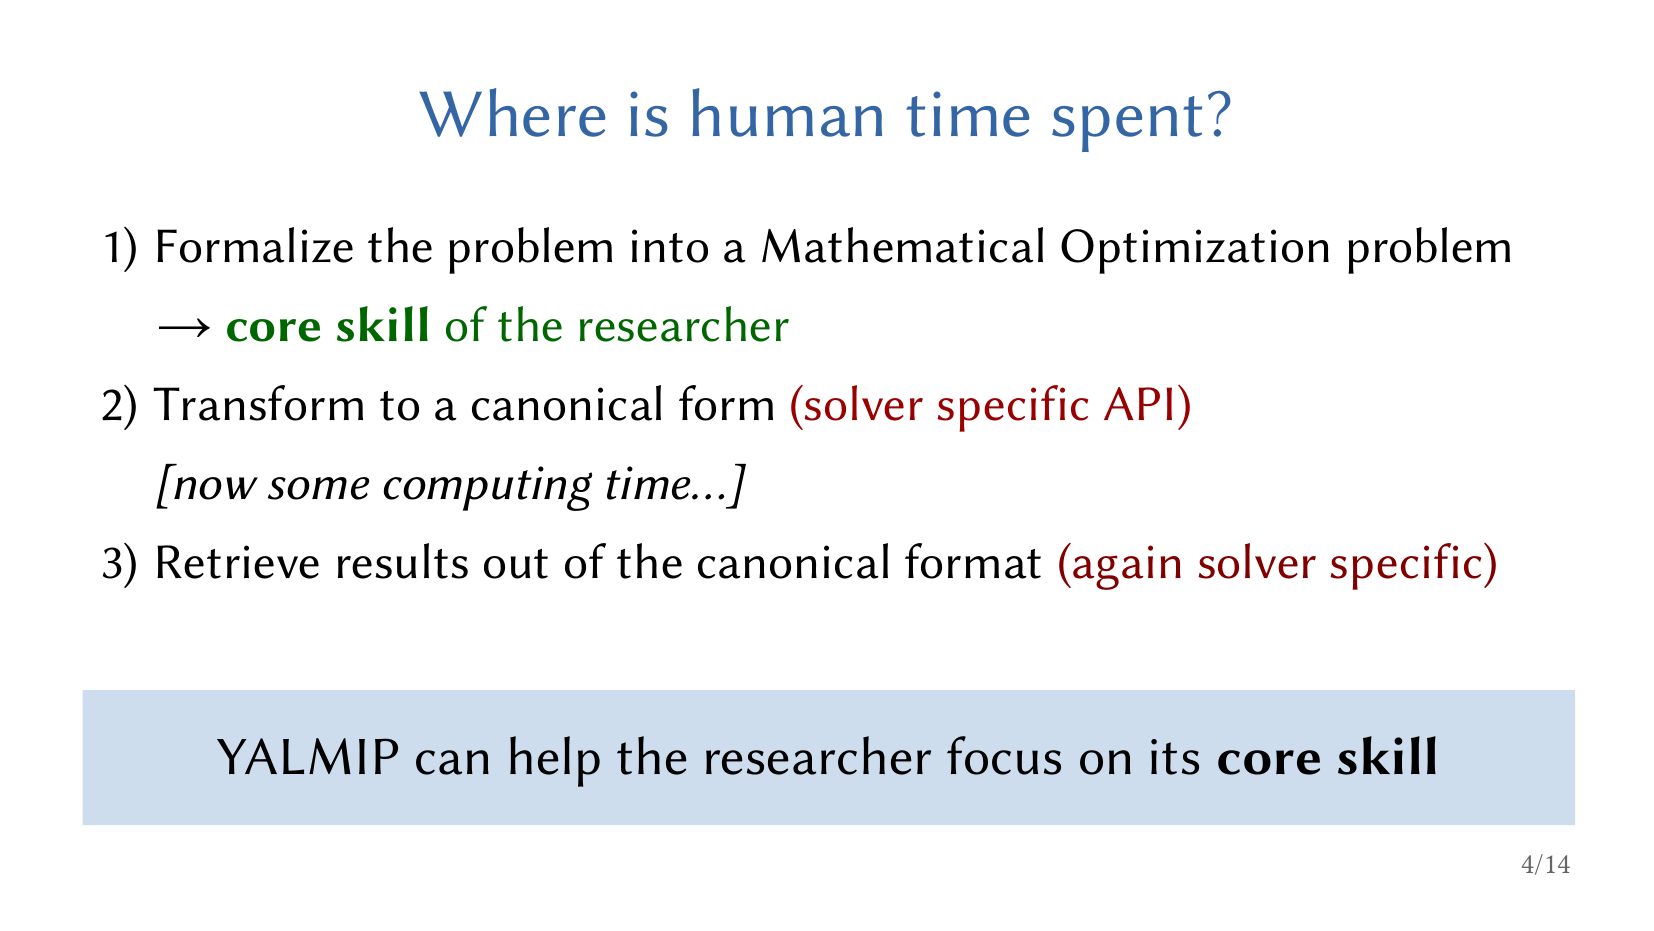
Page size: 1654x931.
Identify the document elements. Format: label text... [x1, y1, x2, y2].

list Formalize the problem into a Mathematical Optimization problem → core skill of the researcher Transform to a canonical form (solver specific API) [now some computing time...] Retrieve results out of the canonical format (again solver specific) [82, 217, 1571, 690]
title Where is human time spent? [82, 37, 1571, 193]
text_box YALMIP can help the researcher focus on its core skill [82, 690, 1576, 826]
